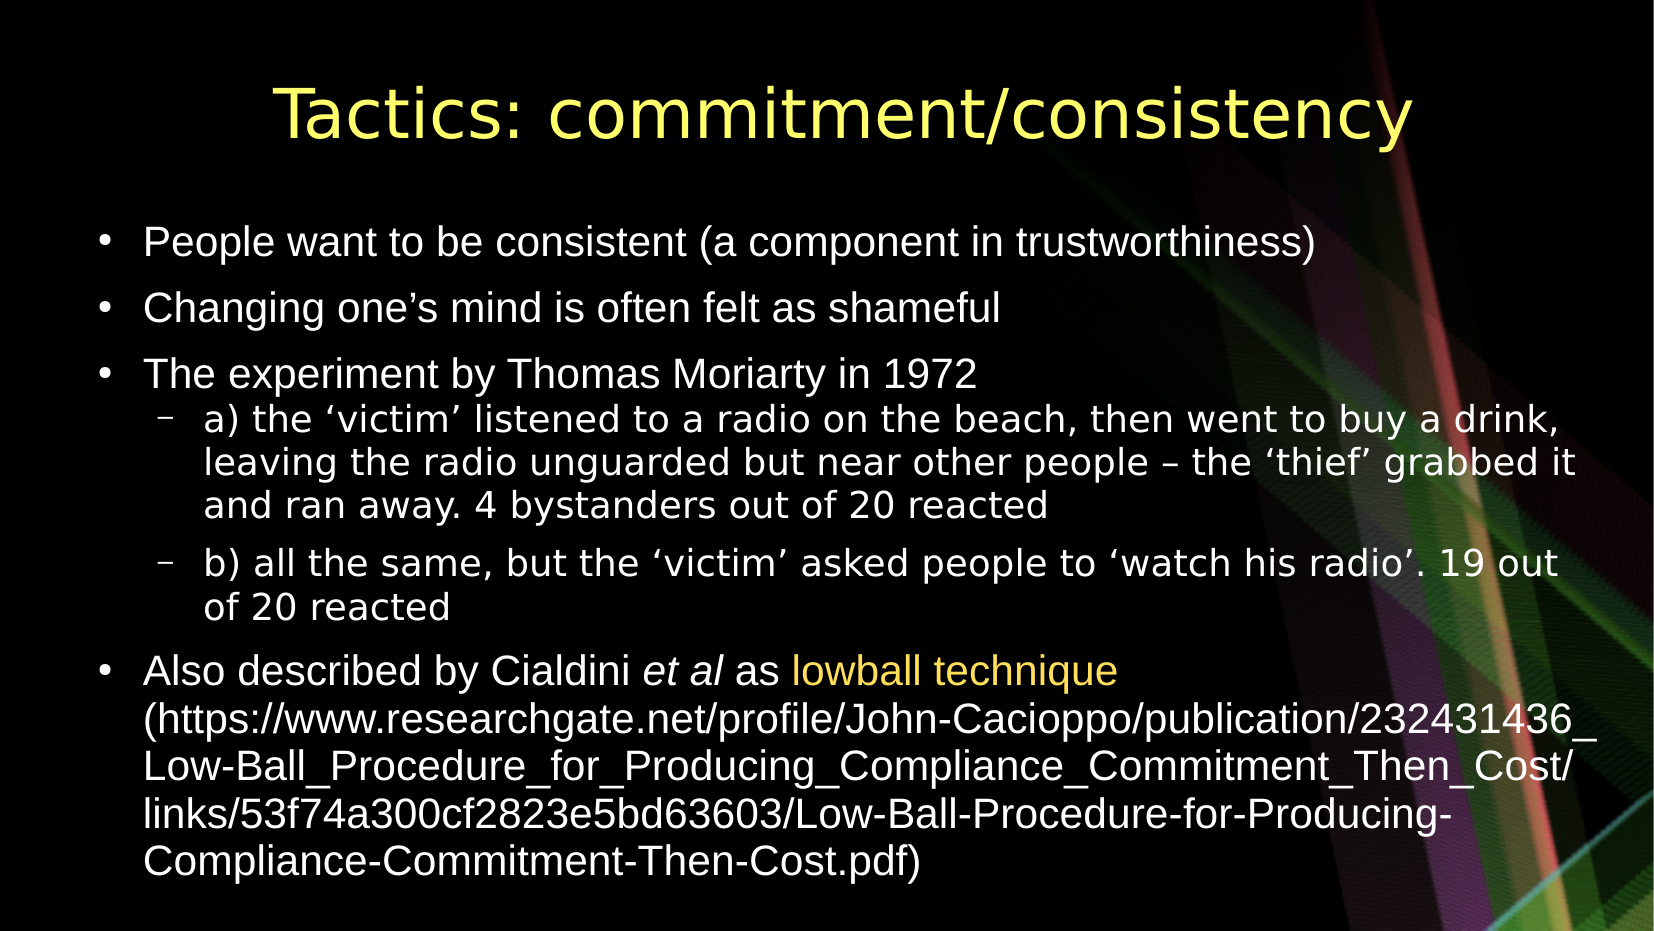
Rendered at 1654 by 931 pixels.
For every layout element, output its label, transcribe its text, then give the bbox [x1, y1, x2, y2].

picture [0, 0, 1654, 931]
title Tactics: commitment/consistency [82, 37, 1607, 193]
list People want to be consistent (a component in trustworthiness) Changing one’s mind is often felt as shameful The experiment by Thomas Moriarty in 1972 a) the ‘victim’ listened to a radio on the beach, then went to buy a drink, leaving the radio unguarded but near other people – the ‘thief’ grabbed it and ran away. 4 bystanders out of 20 reacted b) all the same, but the ‘victim’ asked people to ‘watch his radio’. 19 out of 20 reacted Also described by Cialdini et al as lowball technique (https://www.researchgate.net/profile/John-Cacioppo/publication/232431436_Low-Ball_Procedure_for_Producing_Compliance_Commitment_Then_Cost/links/53f74a300cf2823e5bd63603/Low-Ball-Procedure-for-Producing-Compliance-Commitment-Then-Cost.pdf) [82, 217, 1607, 898]
